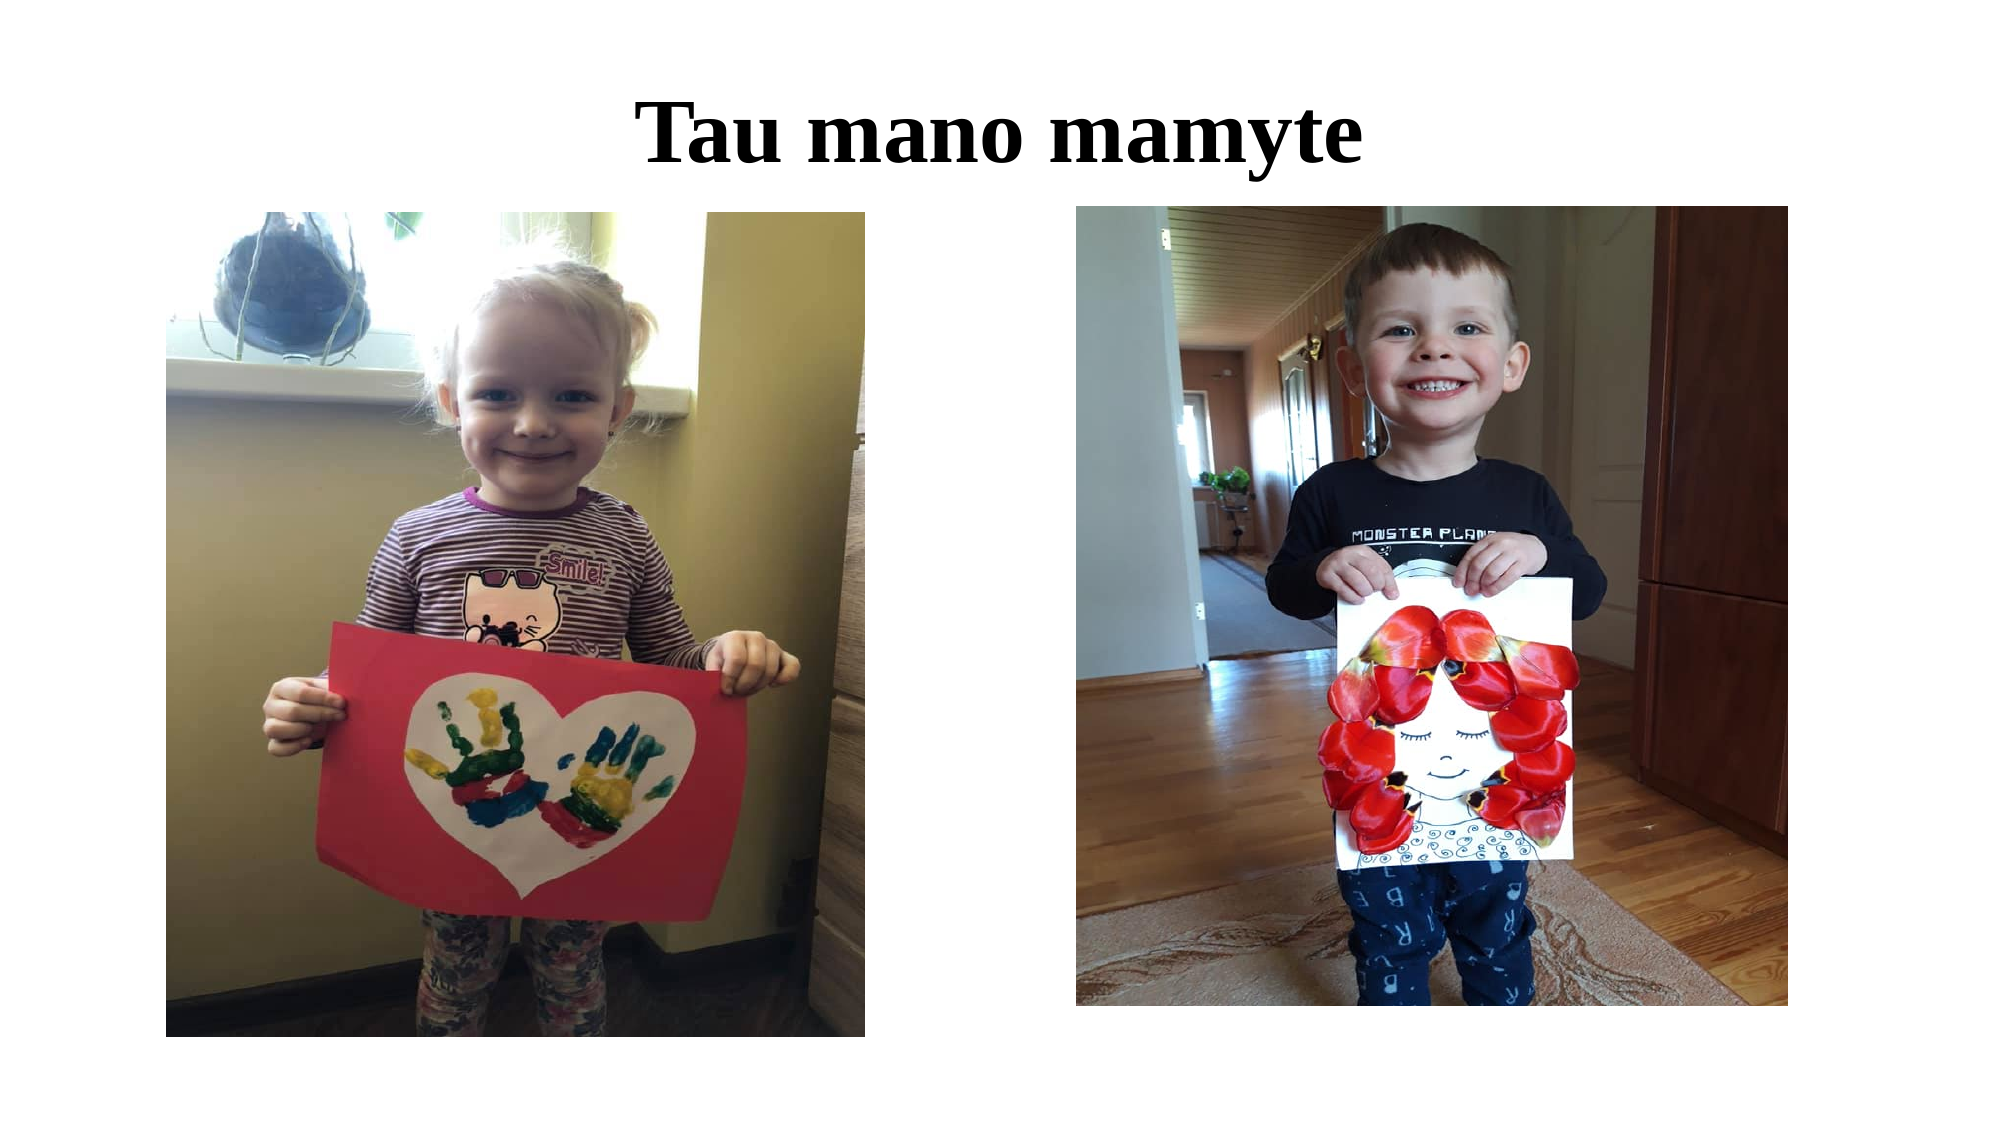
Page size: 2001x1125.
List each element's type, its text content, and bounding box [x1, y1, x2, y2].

picture [1076, 206, 1788, 1006]
title Tau mano mamyte [137, 59, 1863, 207]
picture [166, 212, 865, 1037]
